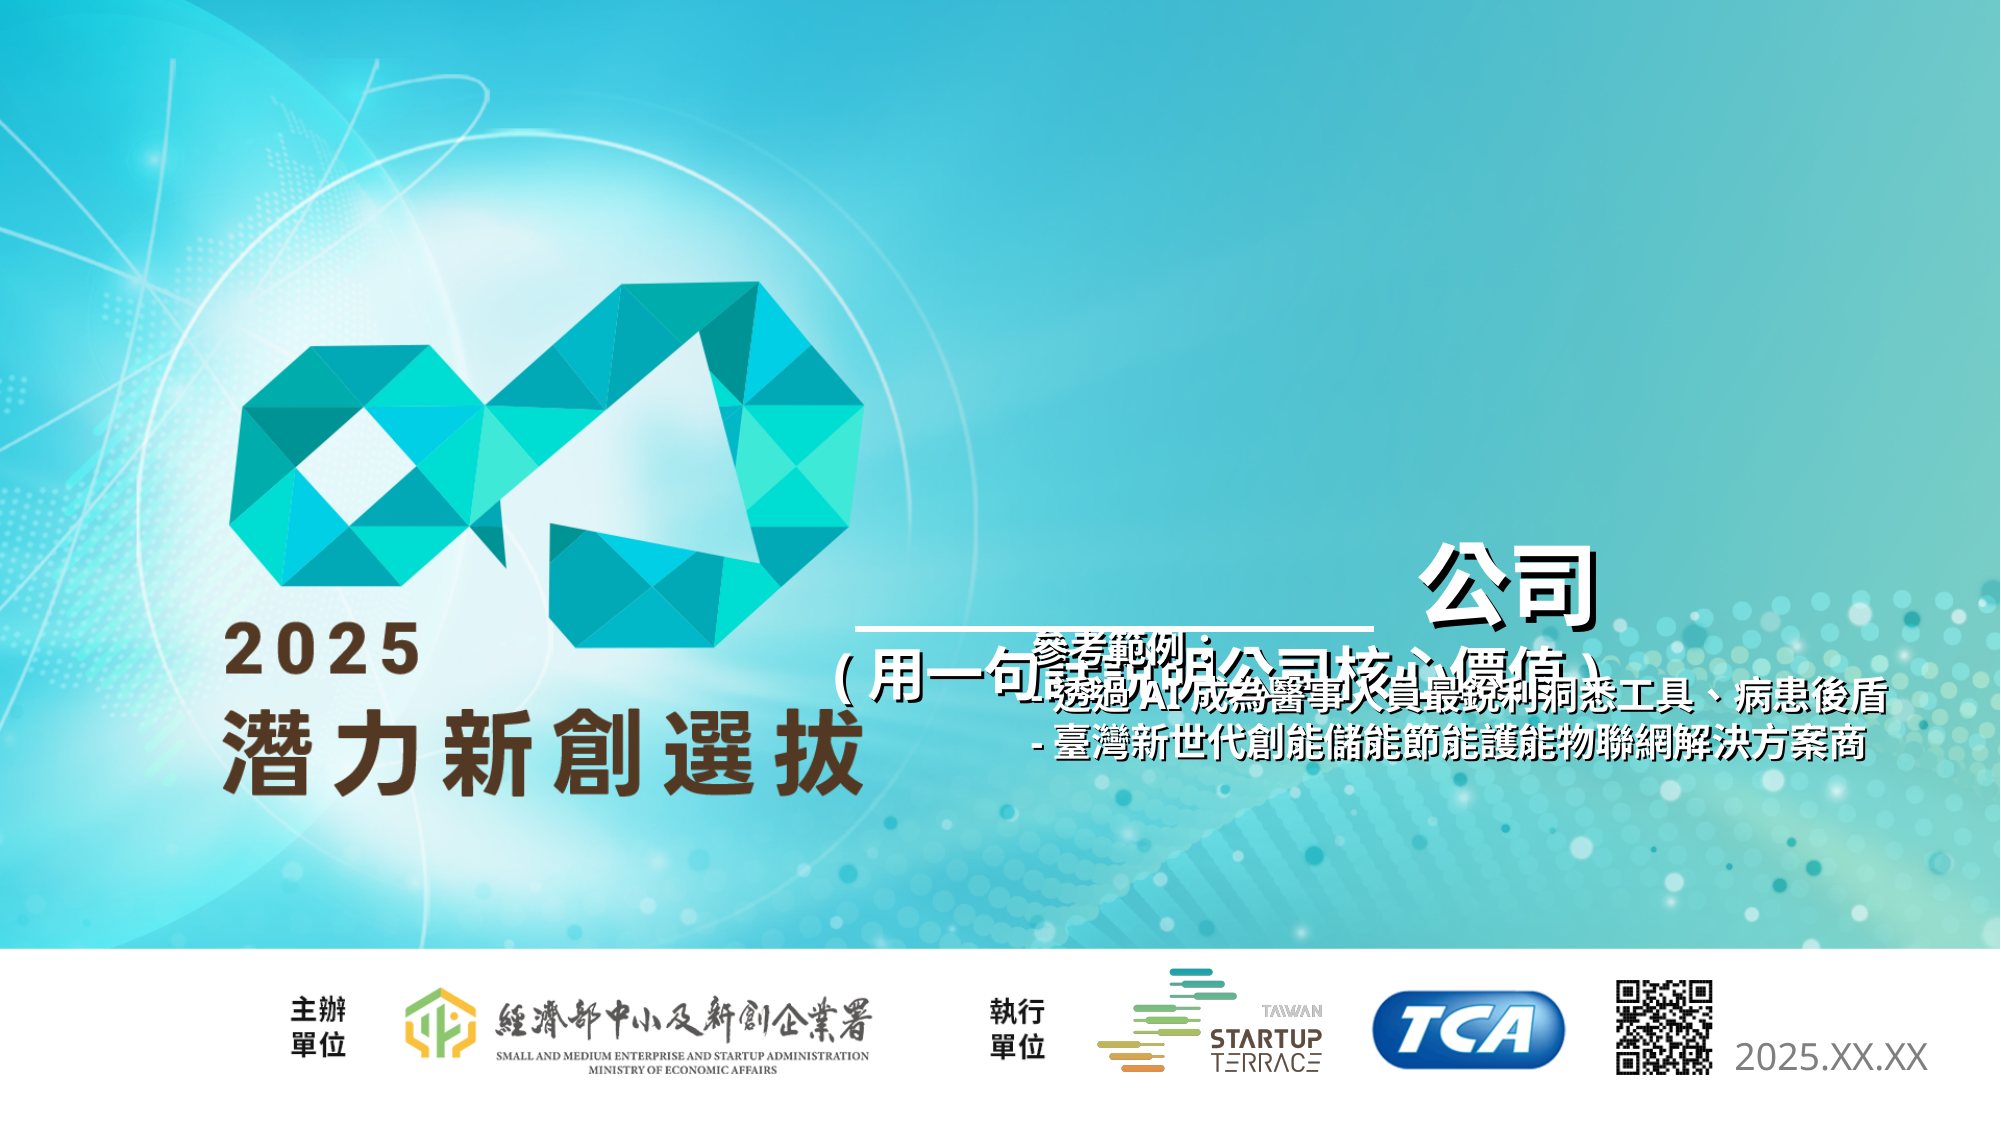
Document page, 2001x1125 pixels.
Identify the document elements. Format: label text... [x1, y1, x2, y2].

title 公司 (用一句話說明公司核心價值) [878, 416, 1909, 749]
text_box 參考範例： -透過AI成為醫事人員最銳利洞悉工具、病患後盾 -臺灣新世代創能儲能節能護能物聯網解決方案商 [1016, 617, 1959, 771]
text_box 2025.XX.XX [1719, 1026, 1959, 1086]
picture [1077, 954, 1365, 1087]
